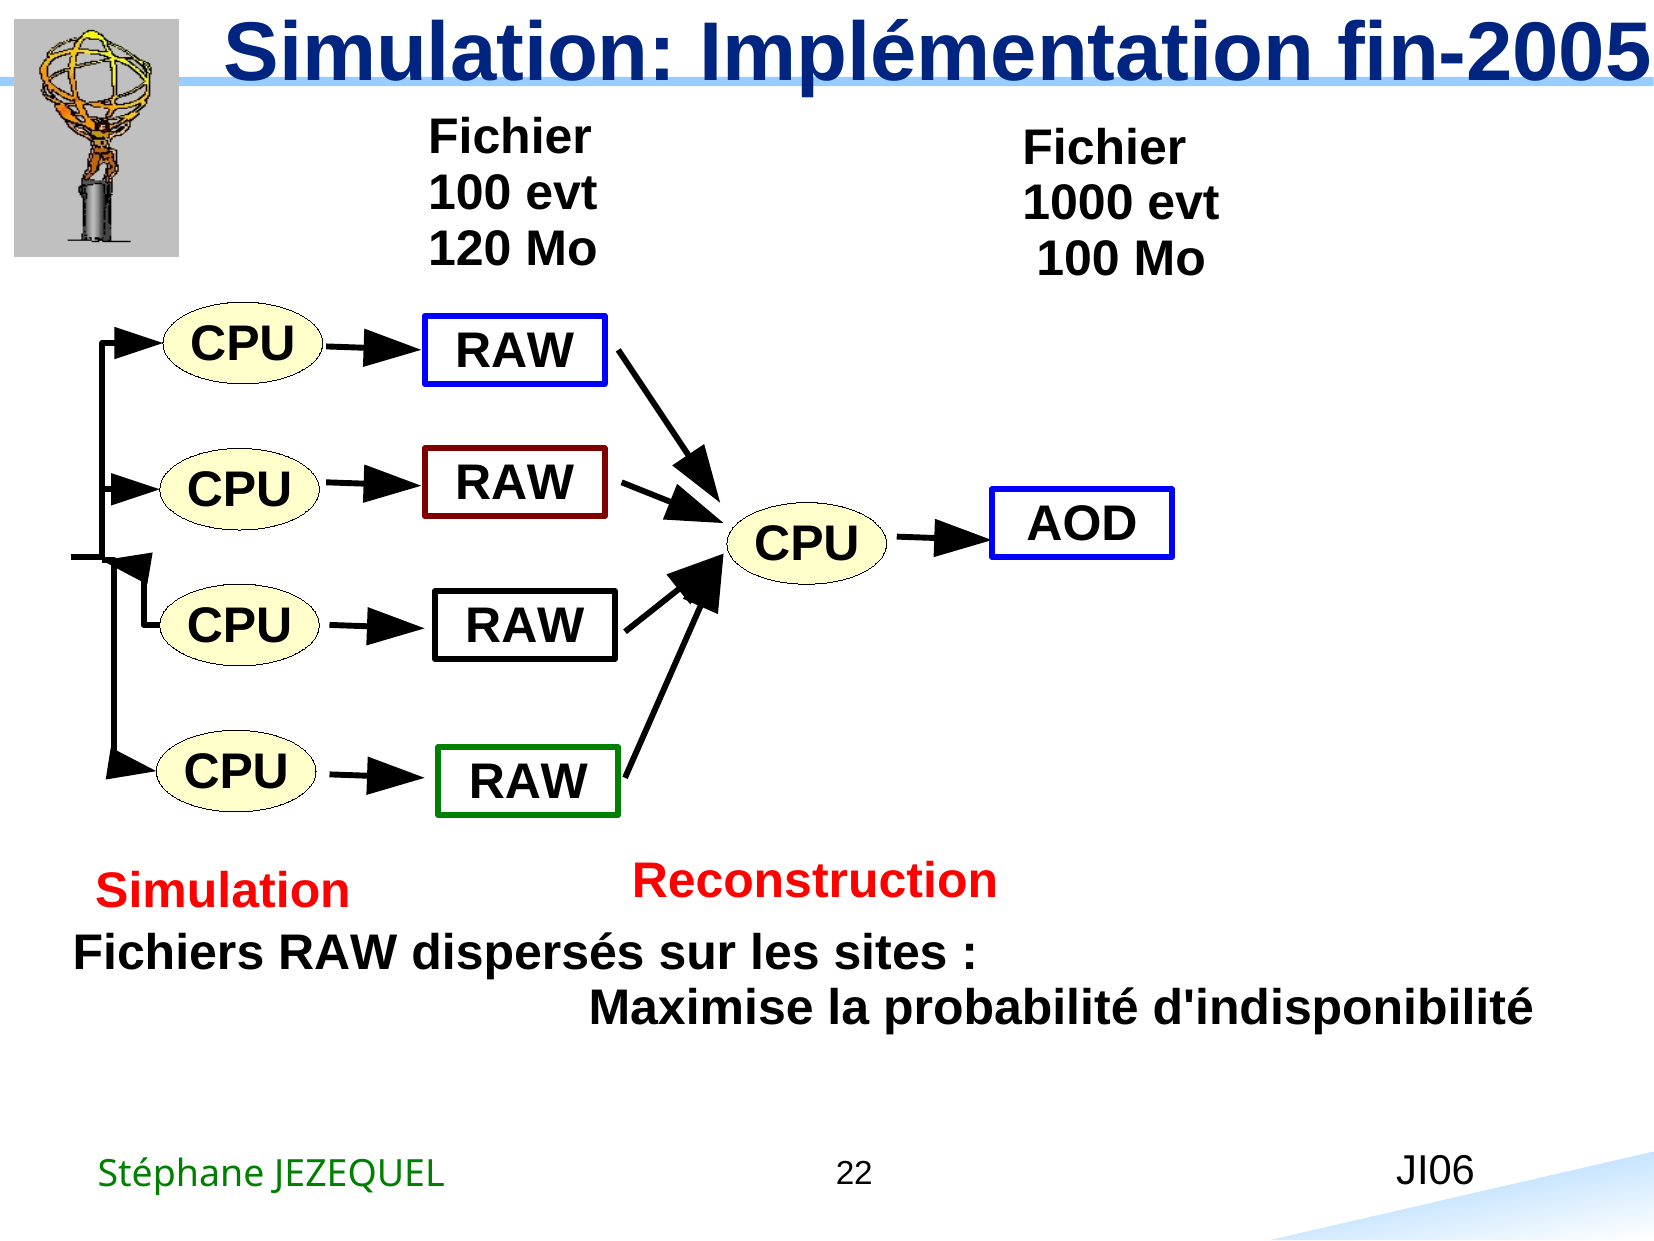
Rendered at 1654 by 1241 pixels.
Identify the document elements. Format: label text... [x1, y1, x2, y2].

text_box Fichiers RAW dispersés sur les sites : Maximise la probabilité d'indisponibilité [72, 923, 1536, 1038]
text_box Fichier 100 evt 120 Mo [428, 108, 598, 280]
title Simulation: Implémentation fin-2005 [85, 0, 1654, 149]
text_box RAW [424, 315, 605, 384]
text_box Fichier 1000 evt 100 Mo [1022, 118, 1220, 290]
text_box CPU [156, 730, 317, 812]
picture [14, 19, 179, 257]
text_box RAW [424, 448, 605, 517]
text_box CPU [726, 502, 887, 585]
text_box Reconstruction [631, 852, 999, 923]
text_box RAW [438, 747, 619, 816]
text_box AOD [991, 489, 1173, 558]
text_box CPU [159, 448, 320, 531]
text_box Simulation [95, 862, 354, 923]
text_box RAW [434, 591, 615, 659]
text_box CPU [163, 302, 323, 384]
text_box CPU [160, 584, 320, 666]
